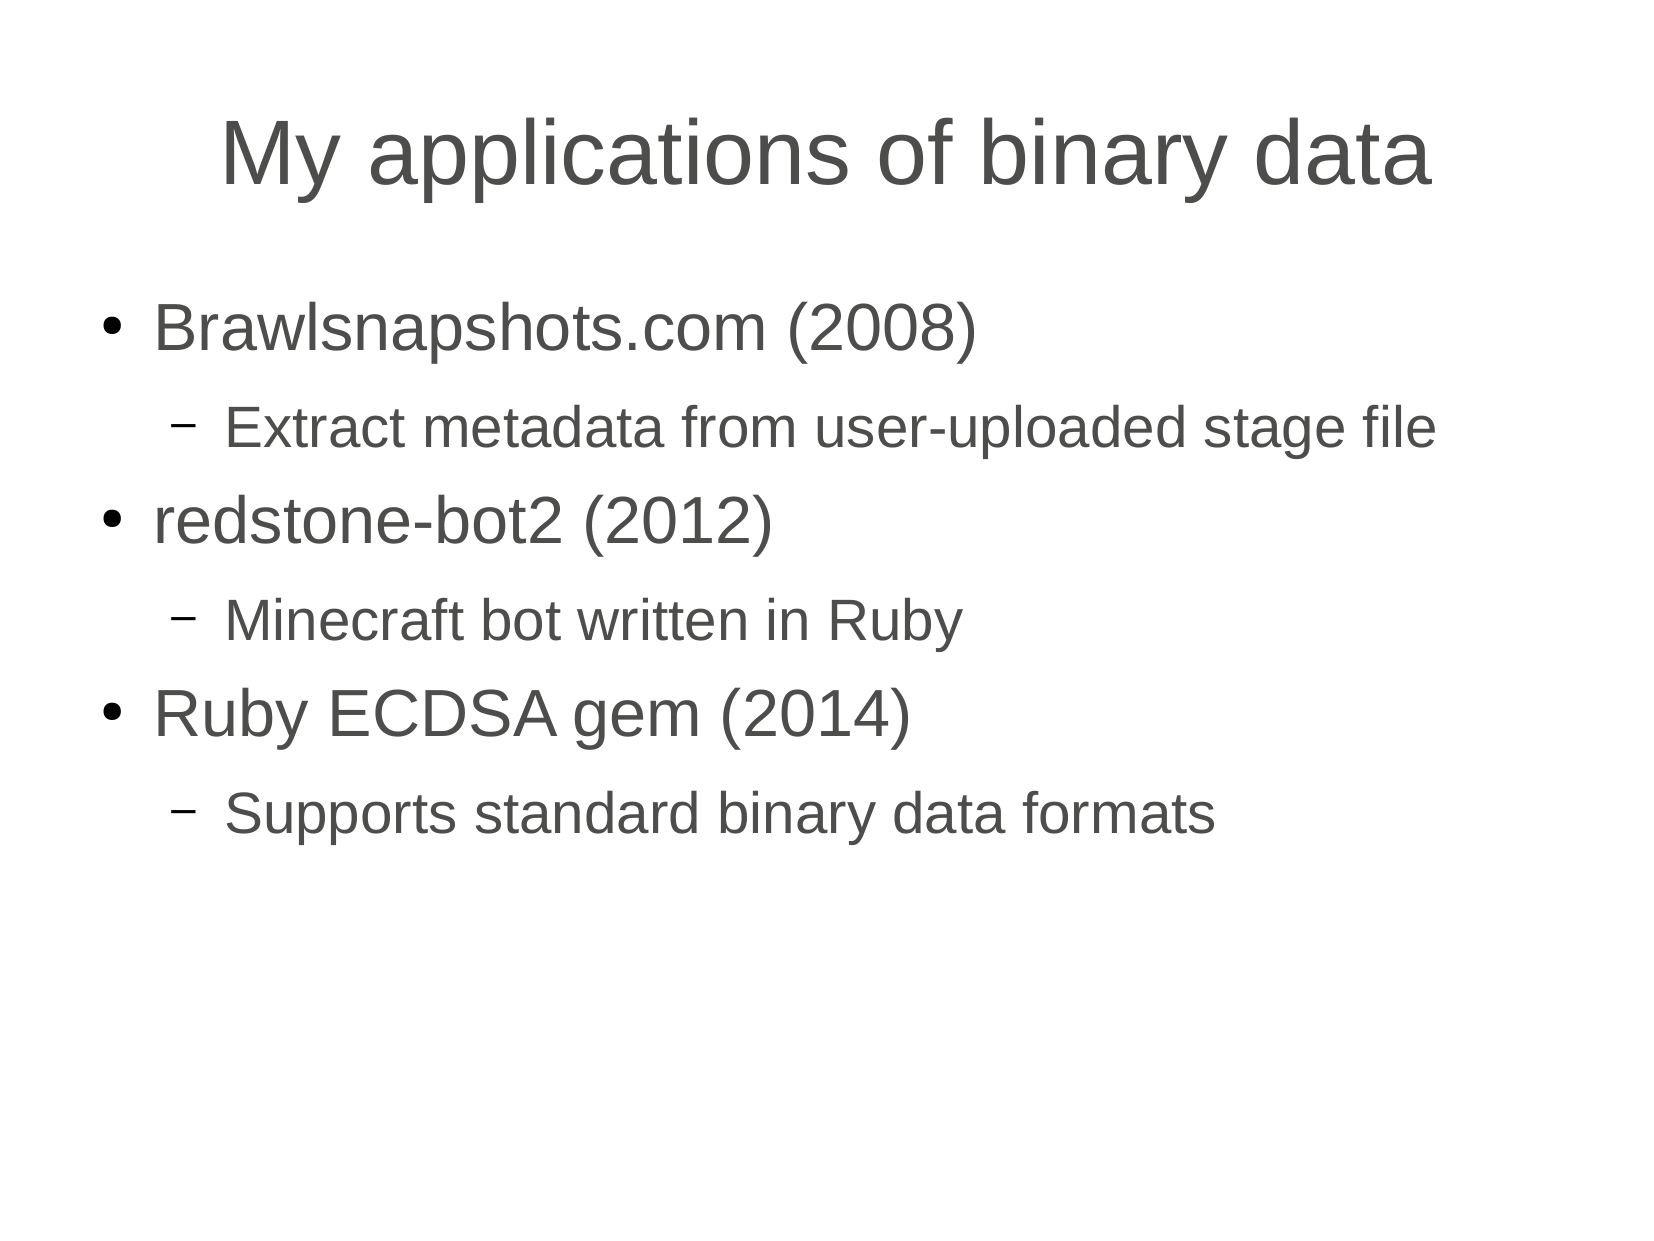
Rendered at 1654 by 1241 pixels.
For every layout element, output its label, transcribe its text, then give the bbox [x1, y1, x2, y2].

list Brawlsnapshots.com (2008) Extract metadata from user-uploaded stage file redstone-bot2 (2012) Minecraft bot written in Ruby Ruby ECDSA gem (2014) Supports standard binary data formats [82, 290, 1571, 1010]
title My applications of binary data [82, 49, 1571, 257]
